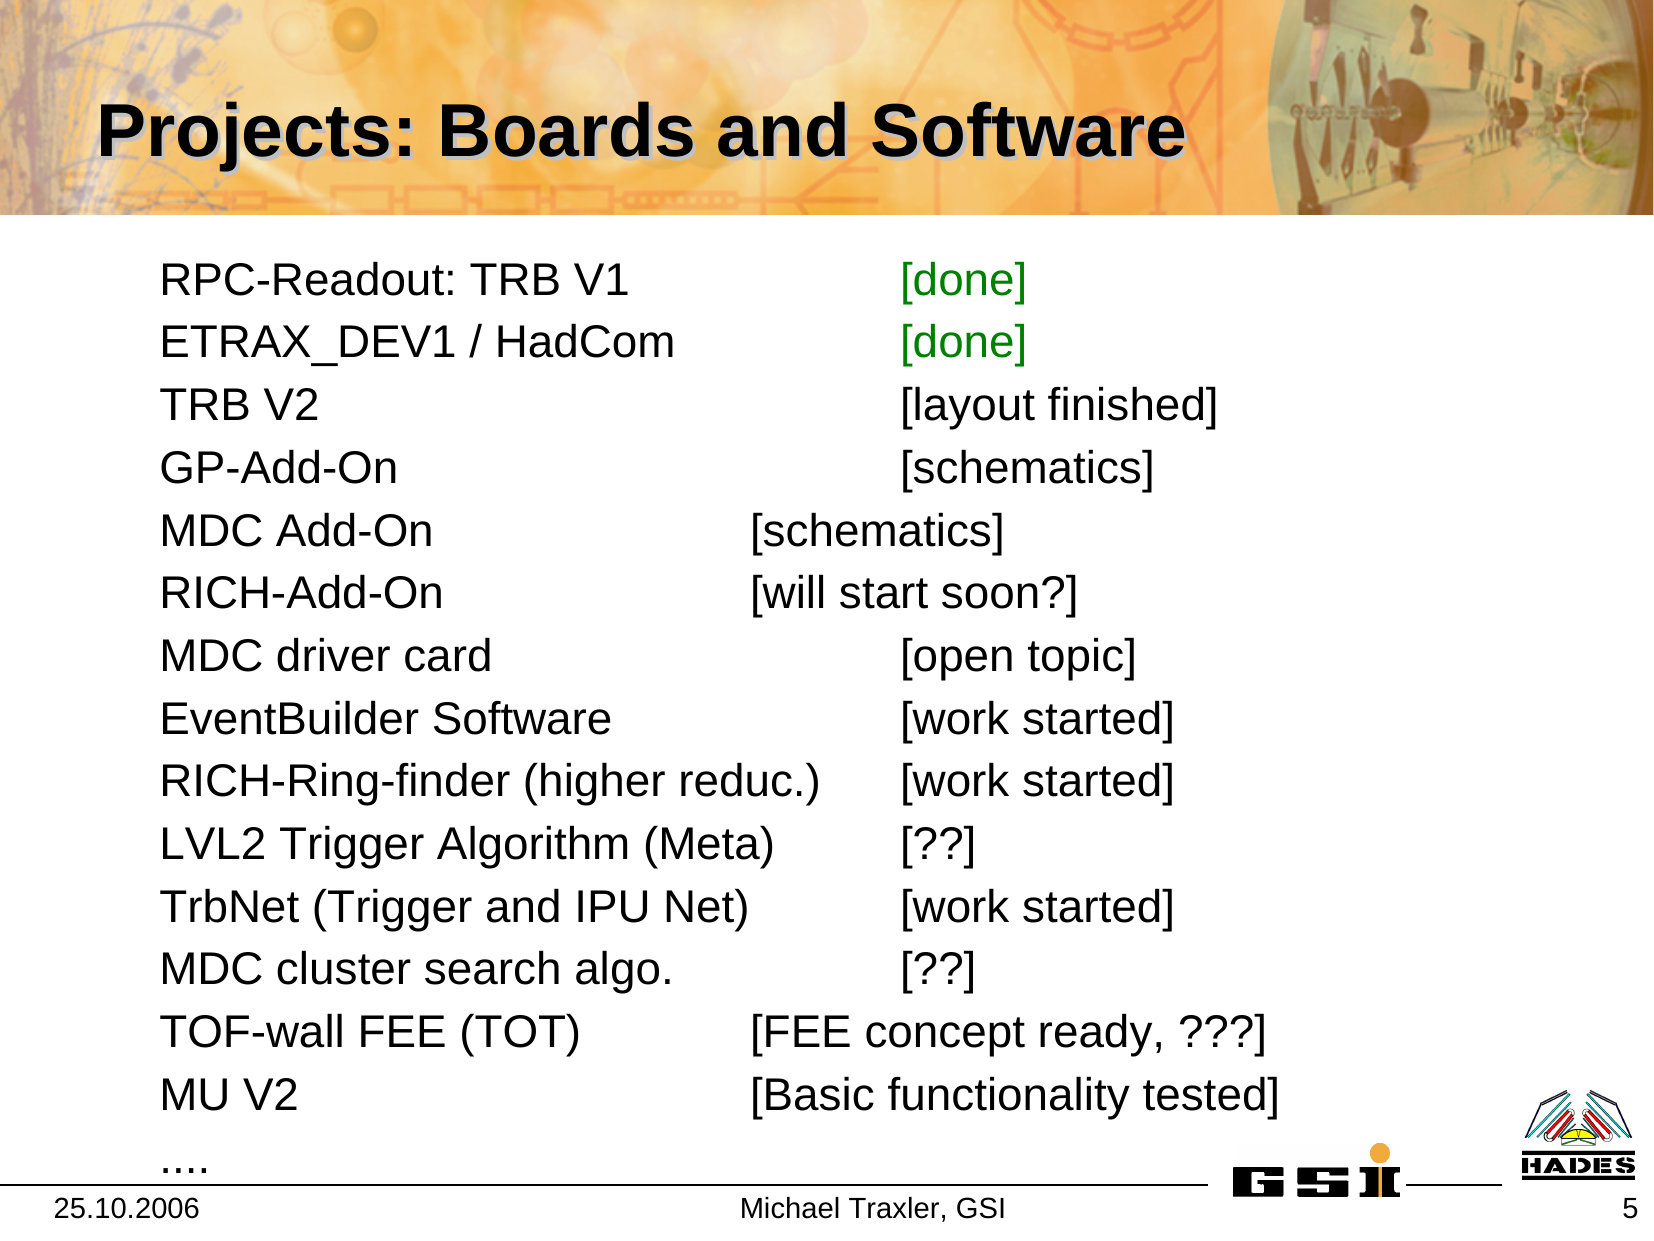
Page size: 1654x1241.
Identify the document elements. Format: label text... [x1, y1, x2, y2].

picture [1233, 1183, 1400, 1197]
title Projects: Boards and Software [96, 27, 1502, 235]
picture [1573, 1090, 1635, 1180]
list RPC-Readout: TRB V1 [done] ETRAX_DEV1 / HadCom [done] TRB V2 [layout finished] GP-Add-On [schematics] MDC Add-On [schematics] RICH-Add-On [will start soon?] MDC driver card [open topic] EventBuilder Software [work started] RICH-Ring-finder (higher reduc.) [work started] LVL2 Trigger Algorithm (Meta) [??] TrbNet (Trigger and IPU Net) [work started] MDC cluster search algo. [??] TOF-wall FEE (TOT) [FEE concept ready, ???] MU V2 [Basic functionality tested] .... [84, 253, 1573, 1183]
picture [0, 0, 1654, 215]
